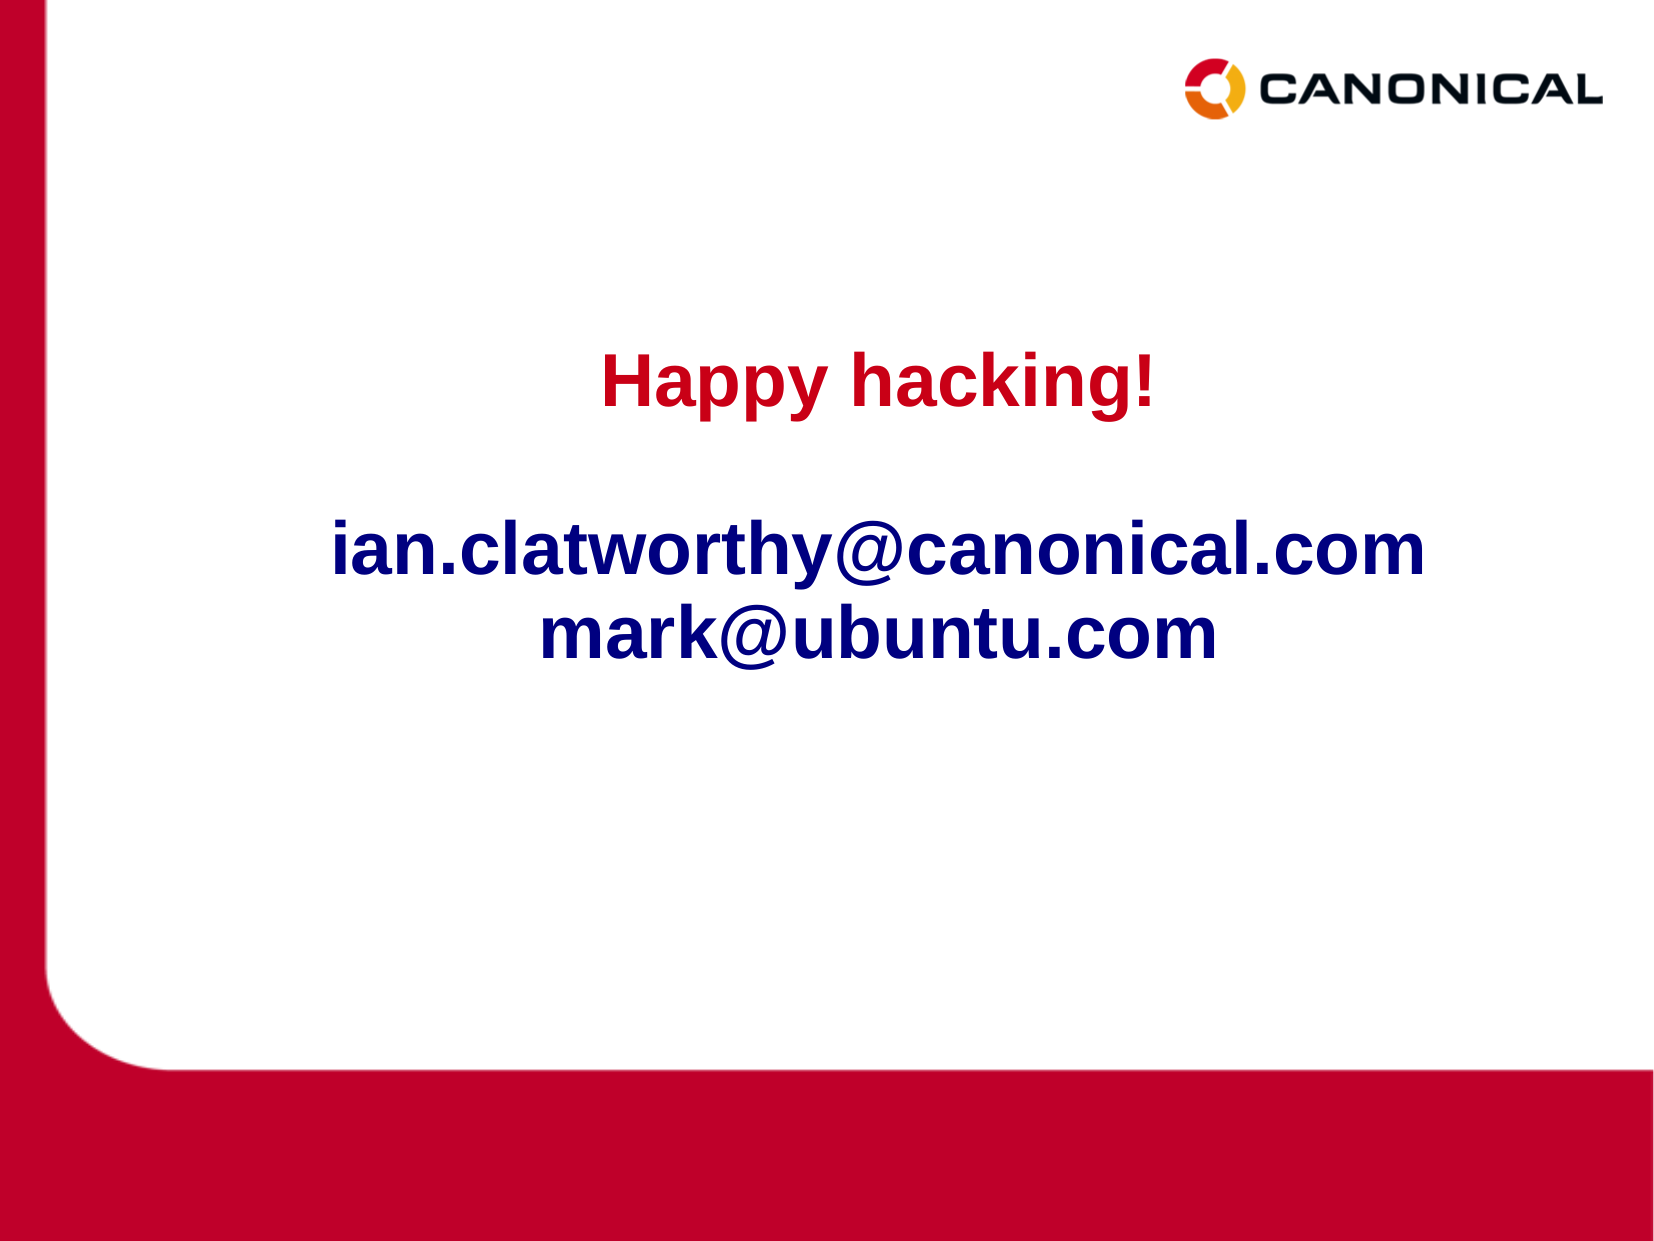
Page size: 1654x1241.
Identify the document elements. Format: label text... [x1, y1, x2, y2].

picture [0, 0, 1654, 1241]
title Happy hacking! ian.clatworthy@canonical.com mark@ubuntu.com [187, 150, 1571, 863]
